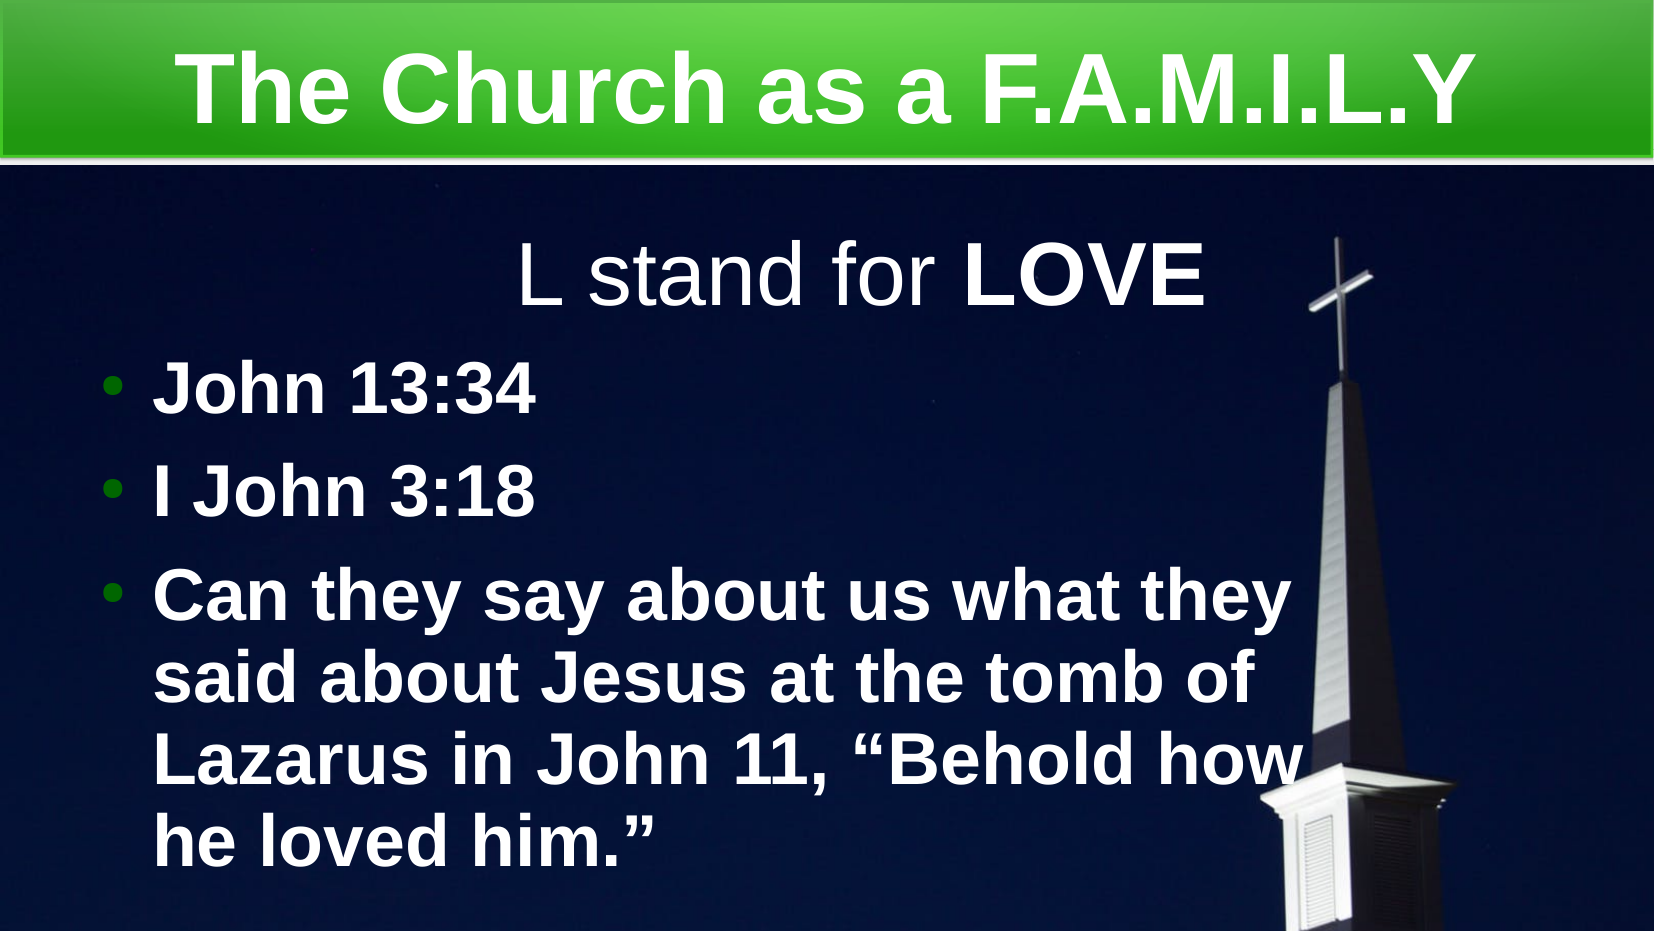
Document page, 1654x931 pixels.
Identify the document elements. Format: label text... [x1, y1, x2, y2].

title The Church as a F.A.M.I.L.Y [82, 32, 1571, 145]
list L stand for LOVE John 13:34 I John 3:18 Can they say about us what they said about Jesus at the tomb of Lazarus in John 11, “Behold how he loved him.” [82, 224, 1571, 886]
picture [0, 165, 1654, 931]
